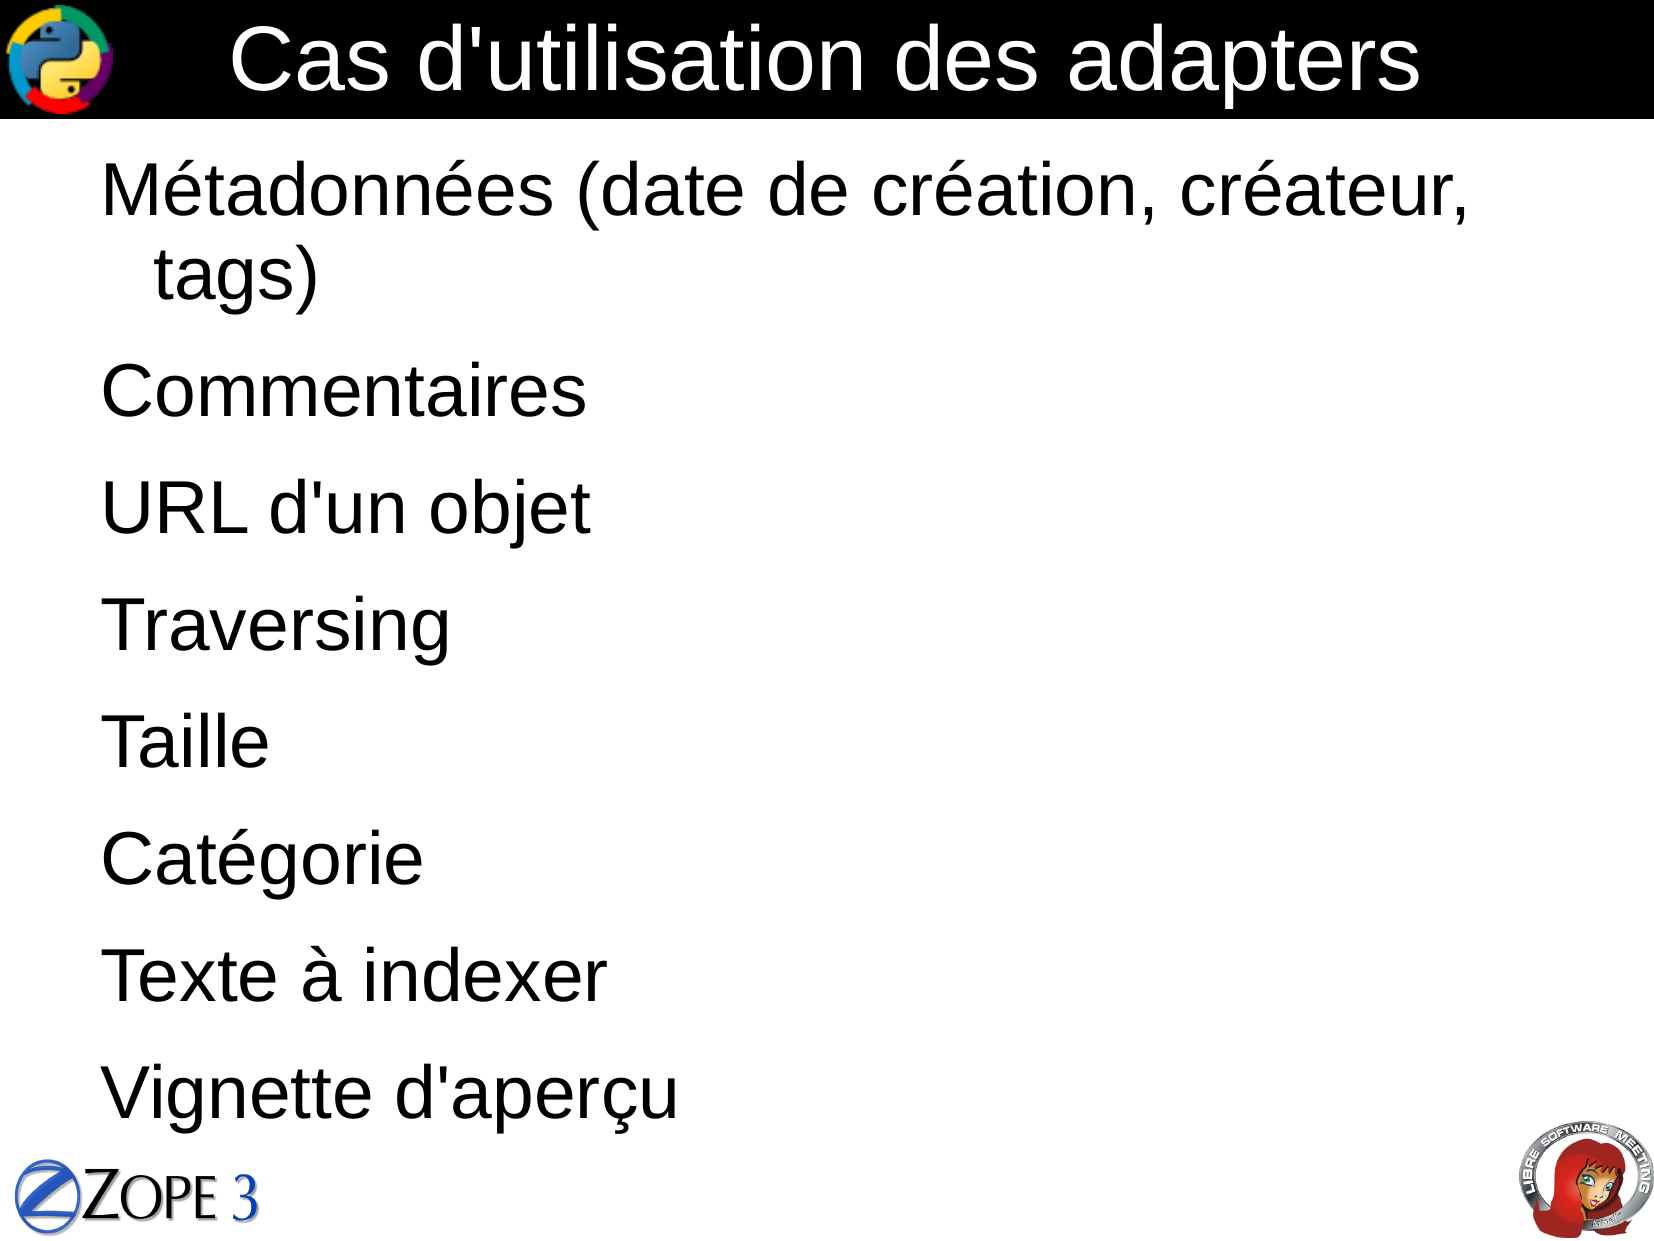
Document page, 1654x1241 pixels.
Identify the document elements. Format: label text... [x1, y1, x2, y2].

title Cas d'utilisation des adapters [82, 0, 1571, 119]
list Métadonnées (date de création, créateur, tags) Commentaires URL d'un objet Traversing Taille Catégorie Texte à indexer Vignette d'aperçu [82, 147, 1571, 1135]
picture [6, 5, 82, 114]
picture [0, 1144, 266, 1241]
picture [1519, 1121, 1654, 1238]
